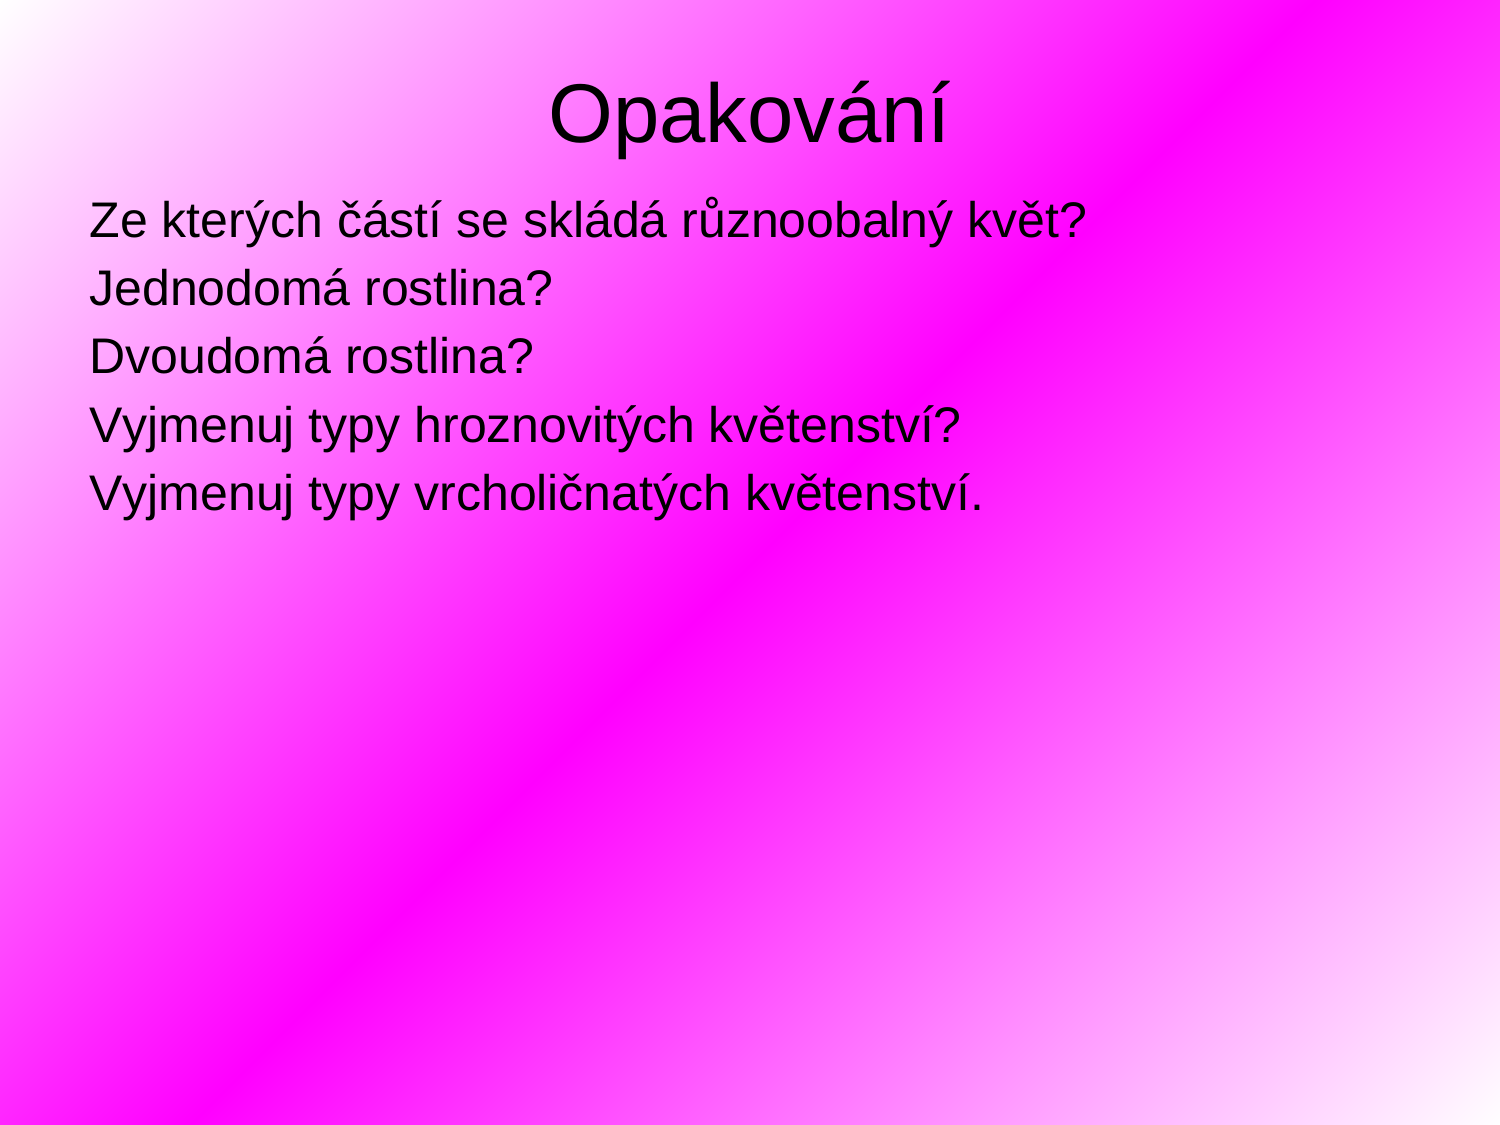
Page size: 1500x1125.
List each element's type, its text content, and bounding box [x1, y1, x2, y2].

list Ze kterých částí se skládá různoobalný květ? Jednodomá rostlina? Dvoudomá rostlina? Vyjmenuj typy hroznovitých květenství? Vyjmenuj typy vrcholičnatých květenství. [75, 184, 1426, 1005]
title Opakování [75, 55, 1426, 172]
